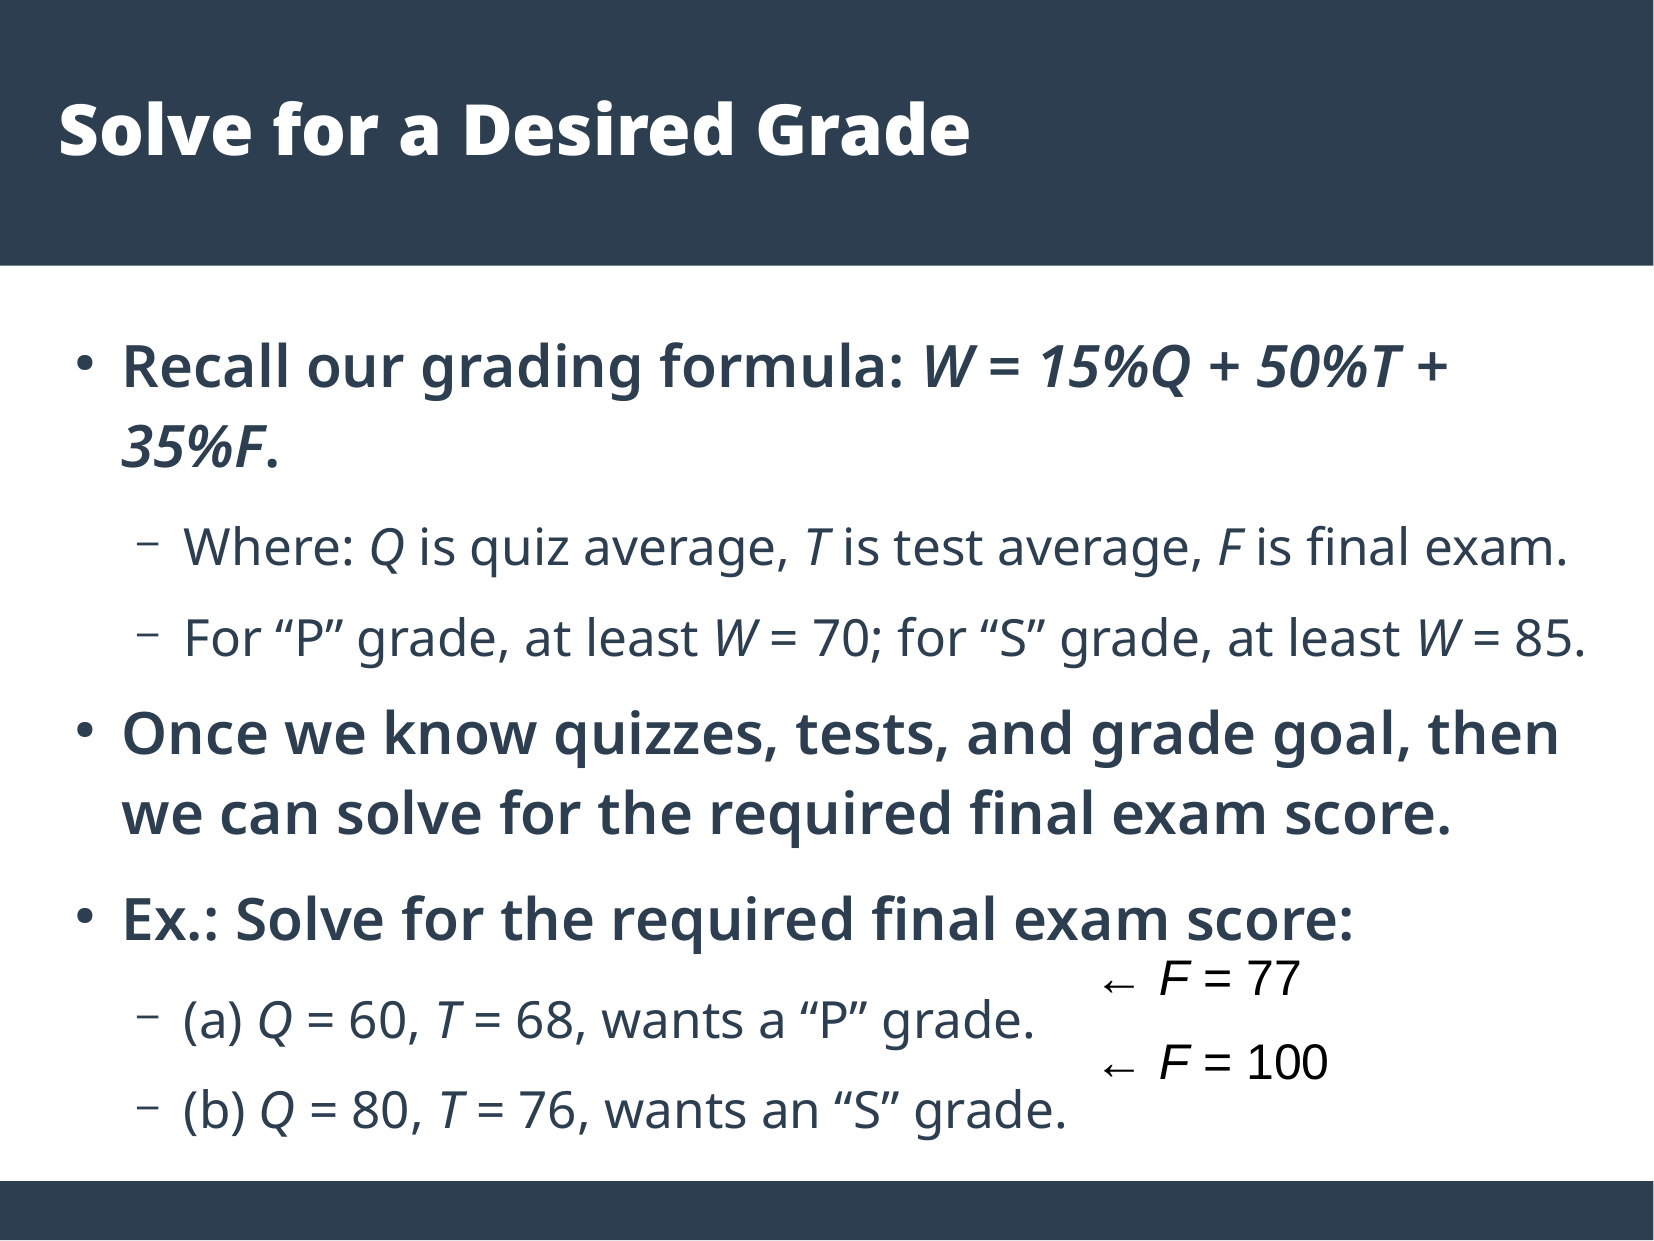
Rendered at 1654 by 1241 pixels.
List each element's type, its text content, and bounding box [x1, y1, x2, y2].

list Recall our grading formula: W = 15%Q + 50%T + 35%F. Where: Q is quiz average, T is test average, F is final exam. For “P” grade, at least W = 70; for “S” grade, at least W = 85. Once we know quizzes, tests, and grade goal, then we can solve for the required final exam score. Ex.: Solve for the required final exam score: (a) Q = 60, T = 68, wants a “P” grade. (b) Q = 80, T = 76, wants an “S” grade. [59, 324, 1595, 1152]
text_box ← F = 77 ← F = 100 [1080, 915, 1381, 1098]
title Solve for a Desired Grade [59, 49, 1595, 207]
